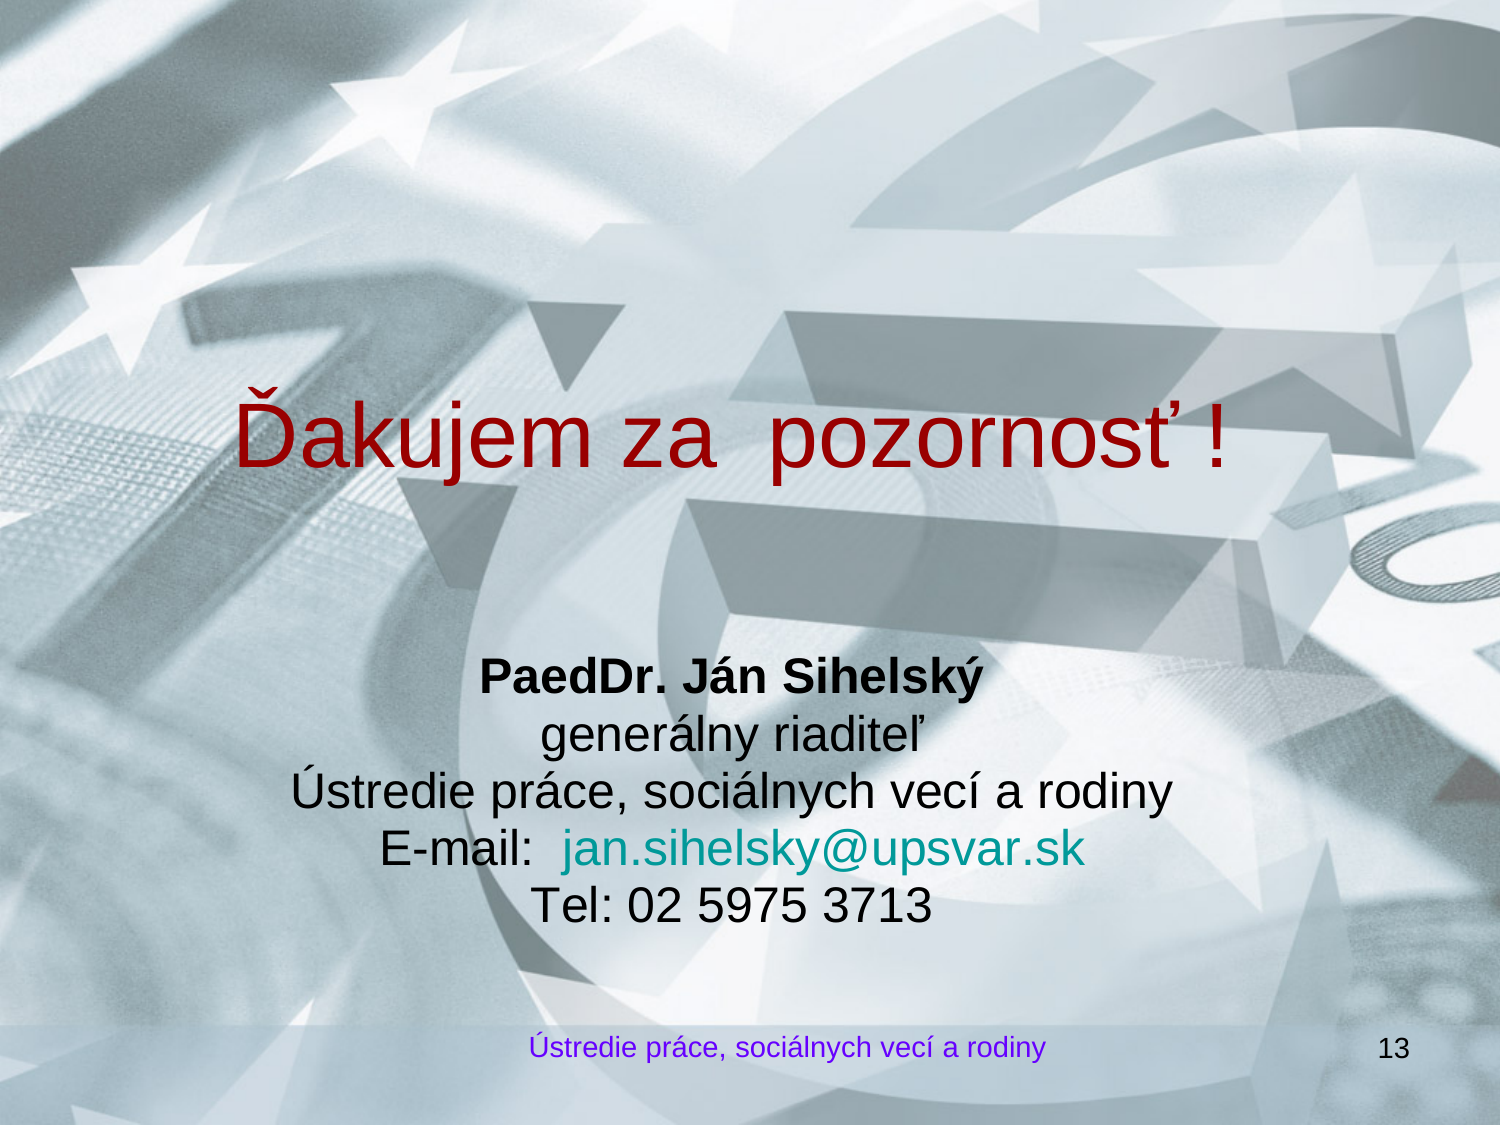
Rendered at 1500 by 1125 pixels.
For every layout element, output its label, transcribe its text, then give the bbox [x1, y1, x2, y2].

list Ďakujem za pozornosť ! PaedDr. Ján Sihelský generálny riaditeľ Ústredie práce, sociálnych vecí a rodiny E-mail: jan.sihelsky@upsvar.sk Tel: 02 5975 3713 [76, 184, 1388, 1044]
picture [0, 0, 1500, 1125]
